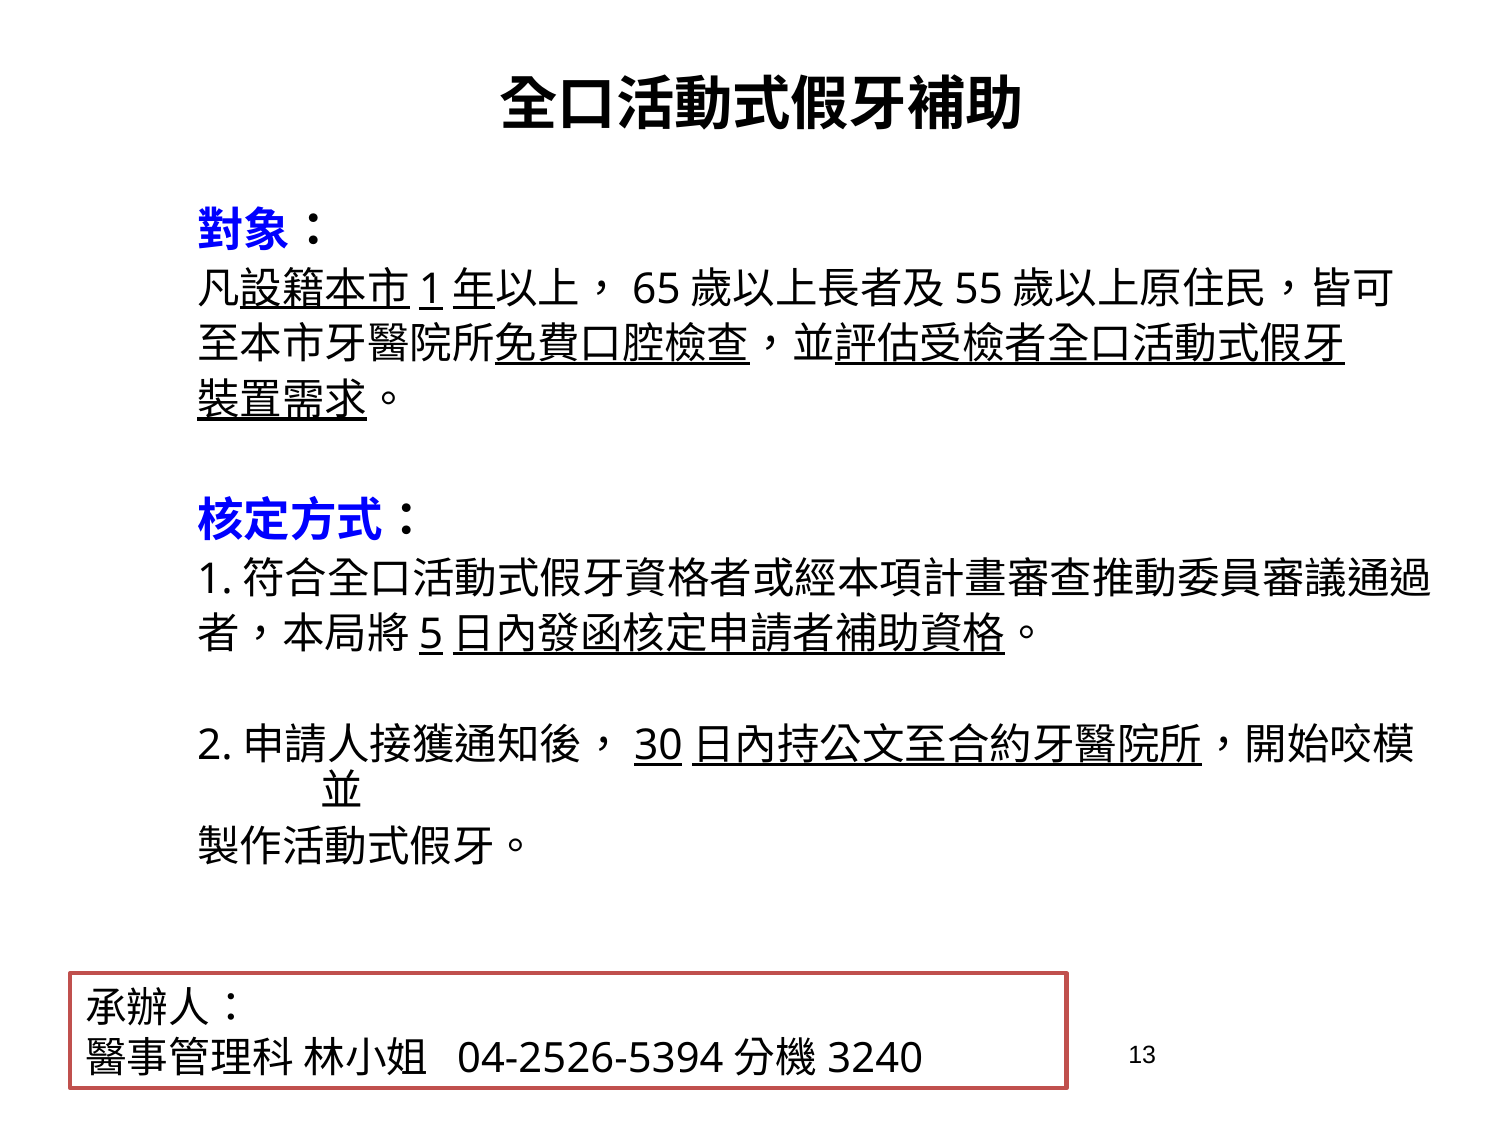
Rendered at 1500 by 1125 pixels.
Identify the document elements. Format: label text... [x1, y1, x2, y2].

text_box 承辦人： 醫事管理科 林小姐 04-2526-5394分機3240 [70, 973, 1066, 1088]
title 全口活動式假牙補助 [58, 58, 1465, 201]
list 對象： 凡設籍本市1年以上，65歲以上長者及55歲以上原住民，皆可 至本市牙醫院所免費口腔檢查，並評估受檢者全口活動式假牙 裝置需求。 核定方式： 1.符合全口活動式假牙資格者或經本項計畫審查推動委員審議通過 者，本局將5日內發函核定申請者補助資格。 2.申請人接獲通知後，30日內持公文至合約牙醫院所，開始咬模並 製作活動式假牙。 [58, 199, 1454, 918]
text_box [1113, 1031, 1464, 1091]
